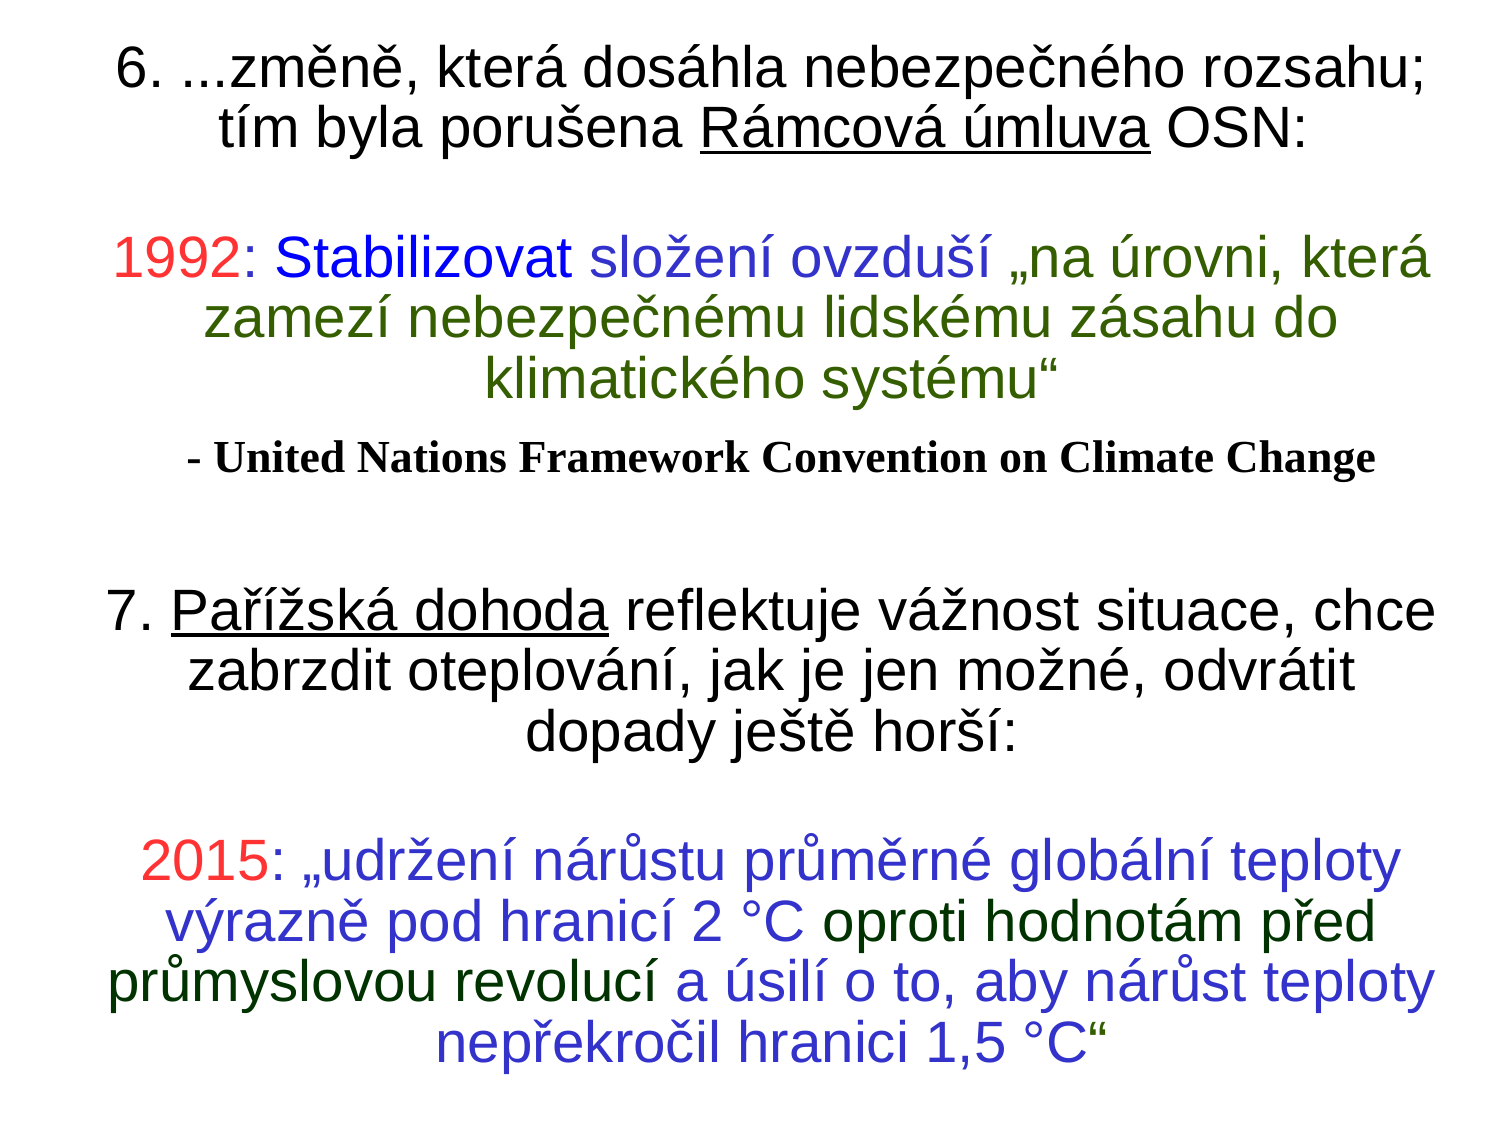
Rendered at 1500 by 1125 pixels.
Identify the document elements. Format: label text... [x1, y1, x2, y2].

title 6. ...změně, která dosáhla nebezpečného rozsahu; tím byla porušena Rámcová úmluva OSN: 1992: Stabilizovat složení ovzduší „na úrovni, která zamezí nebezpečnému lidskému zásahu do klimatického systému“ - United Nations Framework Convention on Climate Change 7. Pařížská dohoda reflektuje vážnost situace, chce zabrzdit oteplování, jak je jen možné, odvrátit dopady ještě horší: 2015: „udržení nárůstu průměrné globální teploty výrazně pod hranicí 2 °C oproti hodnotám před průmyslovou revolucí a úsilí o to, aby nárůst teploty nepřekročil hranici 1,5 °C“ [97, 36, 1447, 1125]
